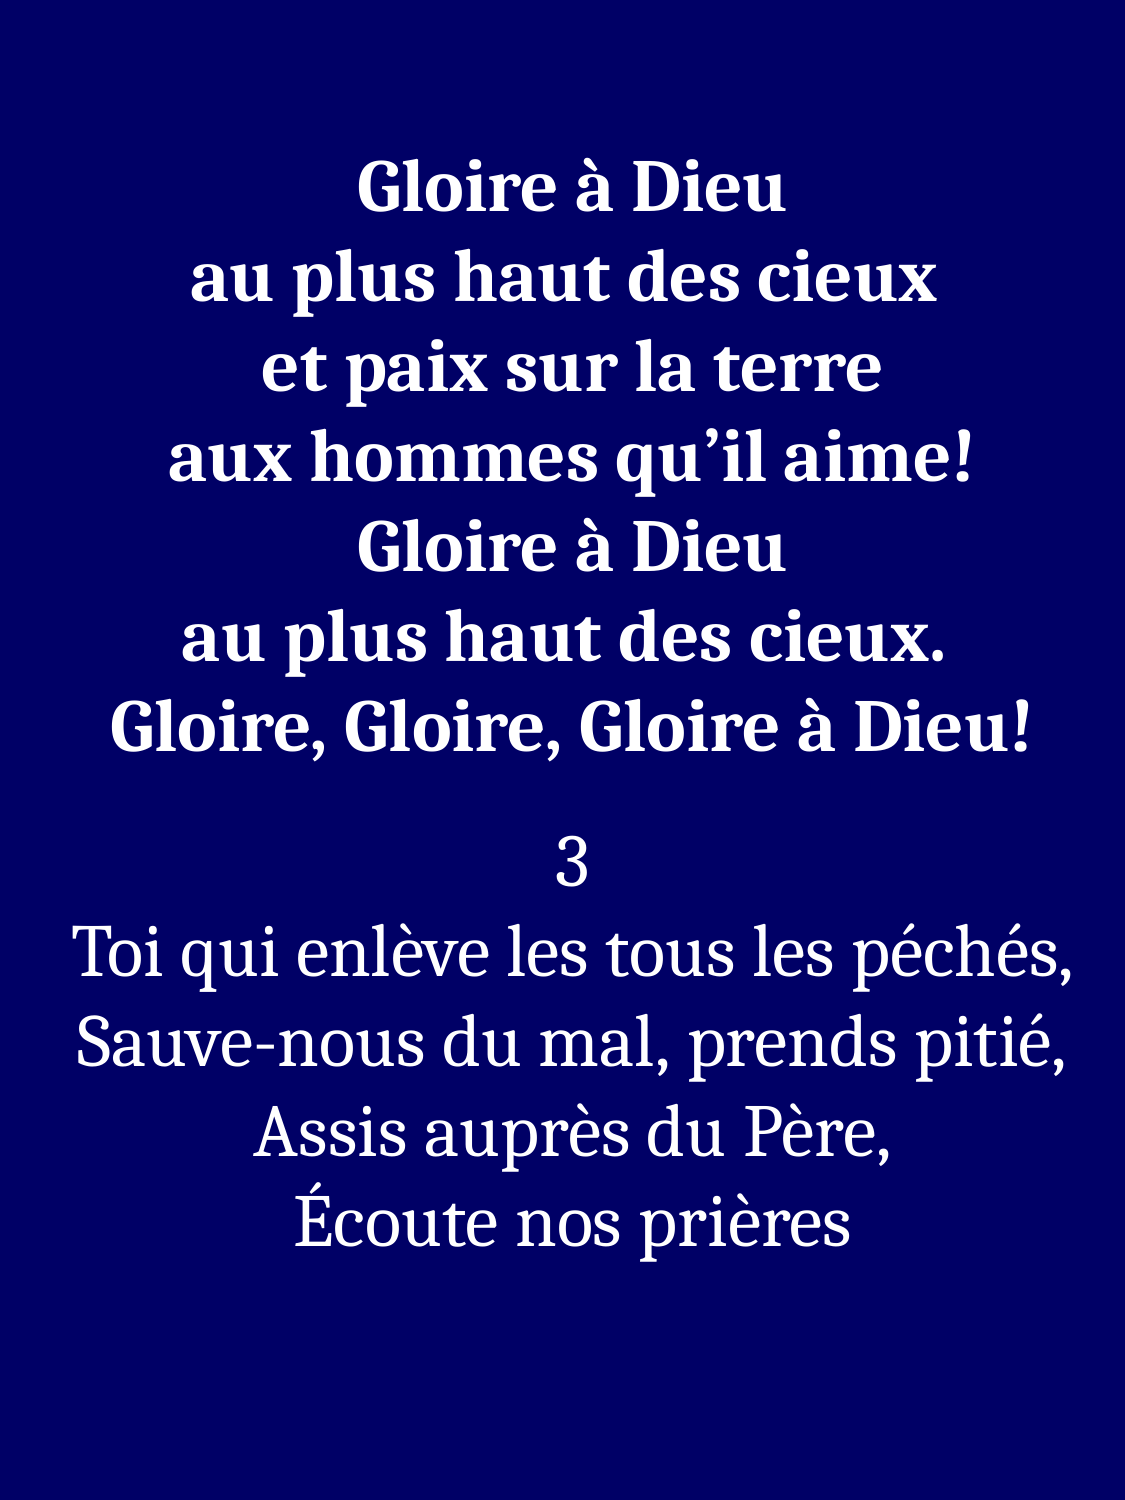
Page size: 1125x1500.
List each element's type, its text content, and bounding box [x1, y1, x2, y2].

text_box Gloire à Dieu au plus haut des cieux et paix sur la terre aux hommes qu’il aime! Gloire à Dieu au plus haut des cieux. Gloire, Gloire, Gloire à Dieu! 3 Toi qui enlève les tous les péchés, Sauve-nous du mal, prends pitié, Assis auprès du Père, Écoute nos prières [0, 83, 1125, 1292]
